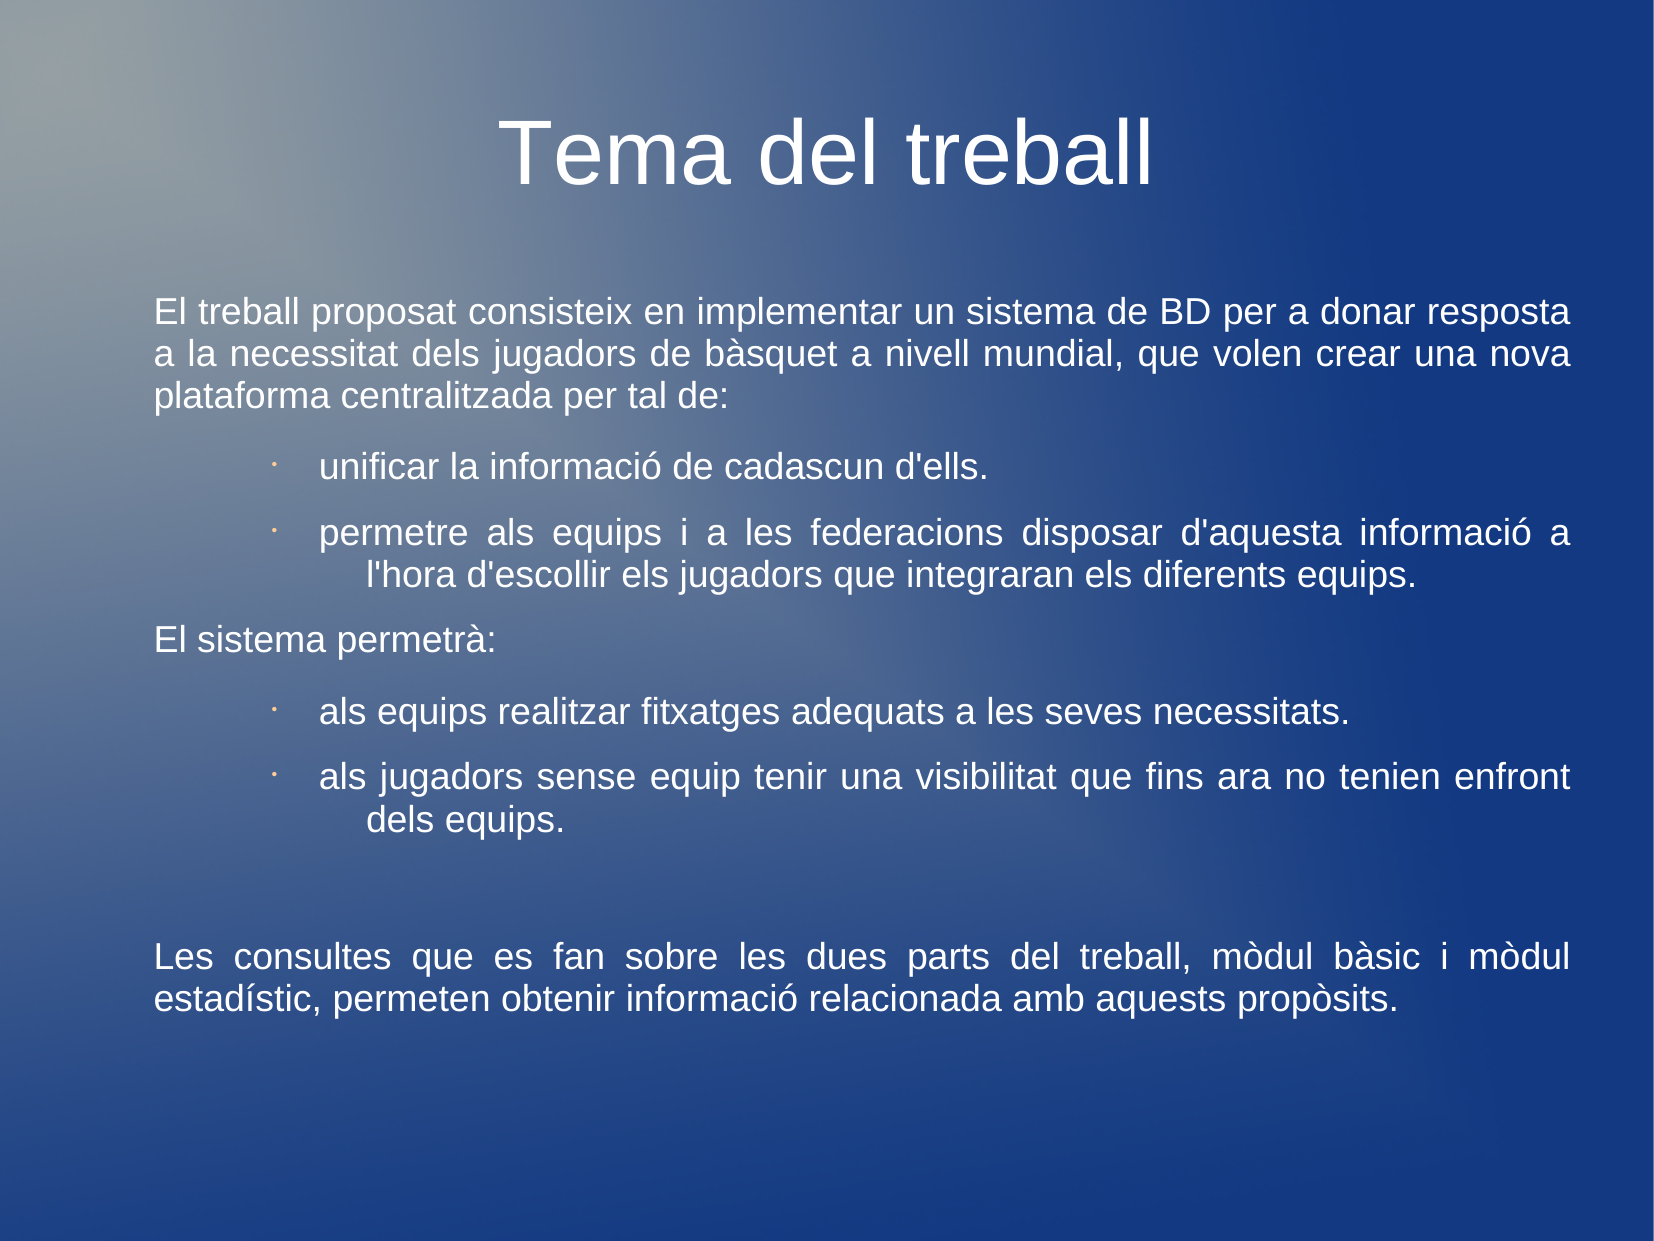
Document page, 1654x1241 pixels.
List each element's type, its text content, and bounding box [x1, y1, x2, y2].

title Tema del treball [82, 49, 1571, 257]
list El treball proposat consisteix en implementar un sistema de BD per a donar resposta a la necessitat dels jugadors de bàsquet a nivell mundial, que volen crear una nova plataforma centralitzada per tal de: unificar la informació de cadascun d'ells. permetre als equips i a les federacions disposar d'aquesta informació a l'hora d'escollir els jugadors que integraran els diferents equips. El sistema permetrà: als equips realitzar fitxatges adequats a les seves necessitats. als jugadors sense equip tenir una visibilitat que fins ara no tenien enfront dels equips. Les consultes que es fan sobre les dues parts del treball, mòdul bàsic i mòdul estadístic, permeten obtenir informació relacionada amb aquests propòsits. [82, 290, 1571, 1020]
picture [0, 0, 1654, 1241]
